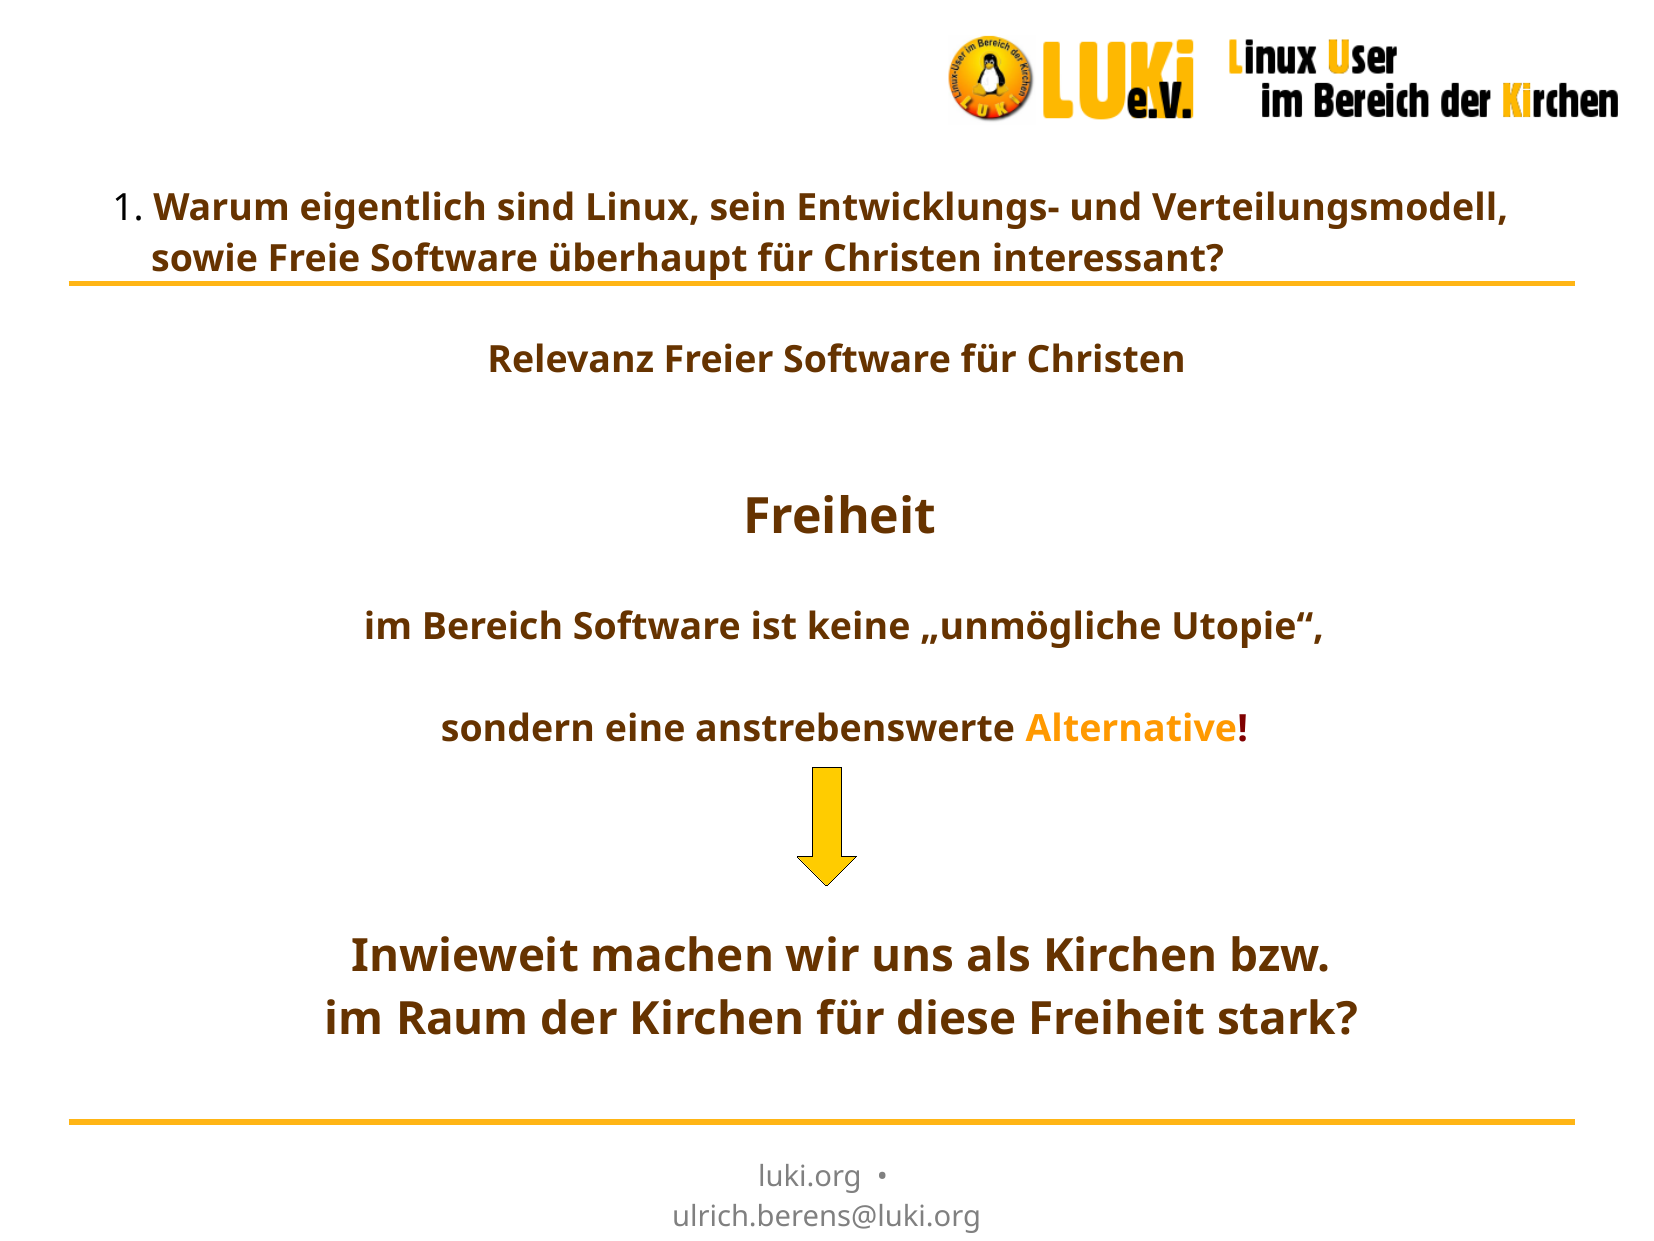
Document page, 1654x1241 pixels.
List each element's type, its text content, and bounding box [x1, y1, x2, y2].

text_box Warum eigentlich sind Linux, sein Entwicklungs- und Verteilungsmodell, sowie Freie Software überhaupt für Christen interessant? [88, 172, 1625, 276]
text_box luki.org • ulrich.berens@luki.org [590, 1144, 1063, 1201]
text_box Inwieweit machen wir uns als Kirchen bzw. im Raum der Kirchen für diese Freiheit stark? [236, 915, 1447, 1038]
text_box Freiheit im Bereich Software ist keine „unmögliche Utopie“, sondern eine anstrebenswerte Alternative! [330, 472, 1359, 766]
text_box Relevanz Freier Software für Christen [472, 325, 1249, 384]
picture [944, 29, 1625, 130]
text_box [797, 767, 857, 886]
